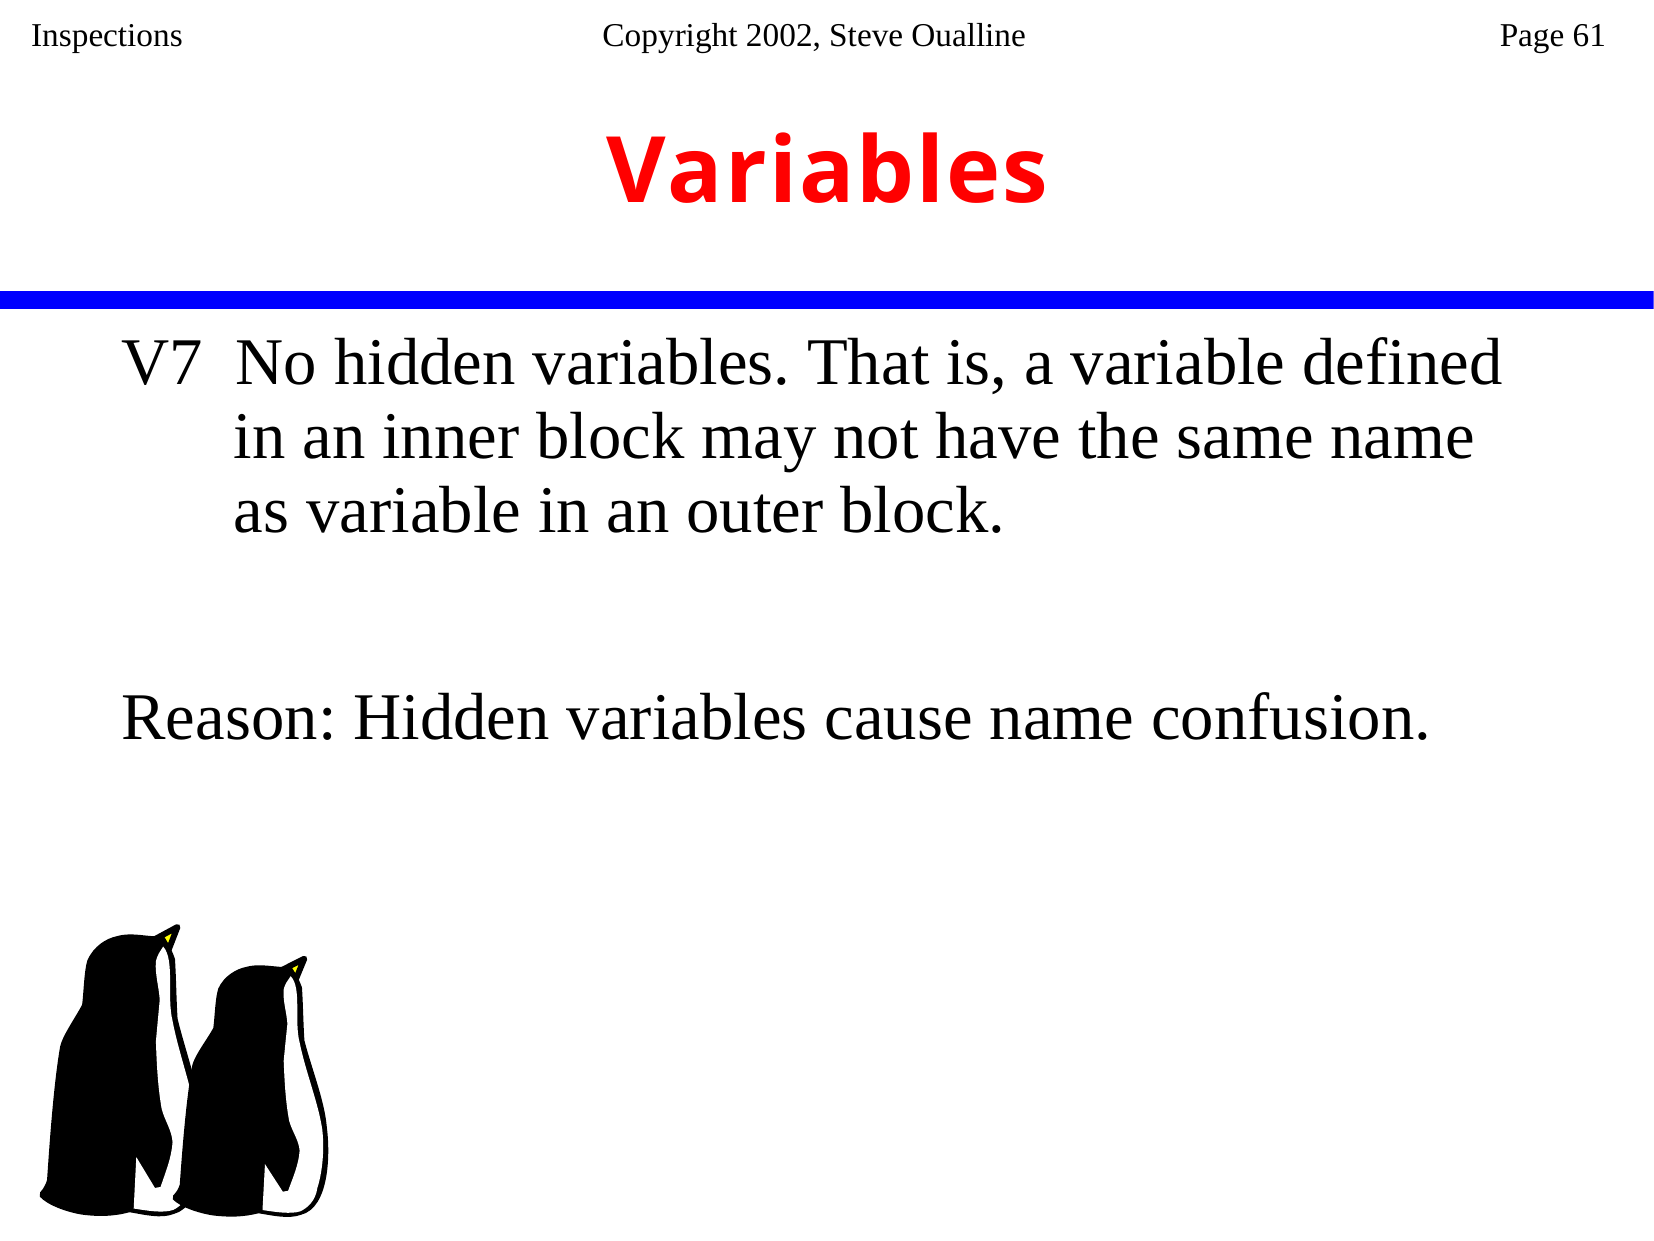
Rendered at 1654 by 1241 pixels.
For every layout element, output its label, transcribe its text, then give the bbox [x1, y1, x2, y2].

list V7 No hidden variables. That is, a variable defined in an inner block may not have the same name as variable in an outer block. Reason: Hidden variables cause name confusion. [121, 221, 1534, 1109]
title Variables [121, 66, 1534, 221]
